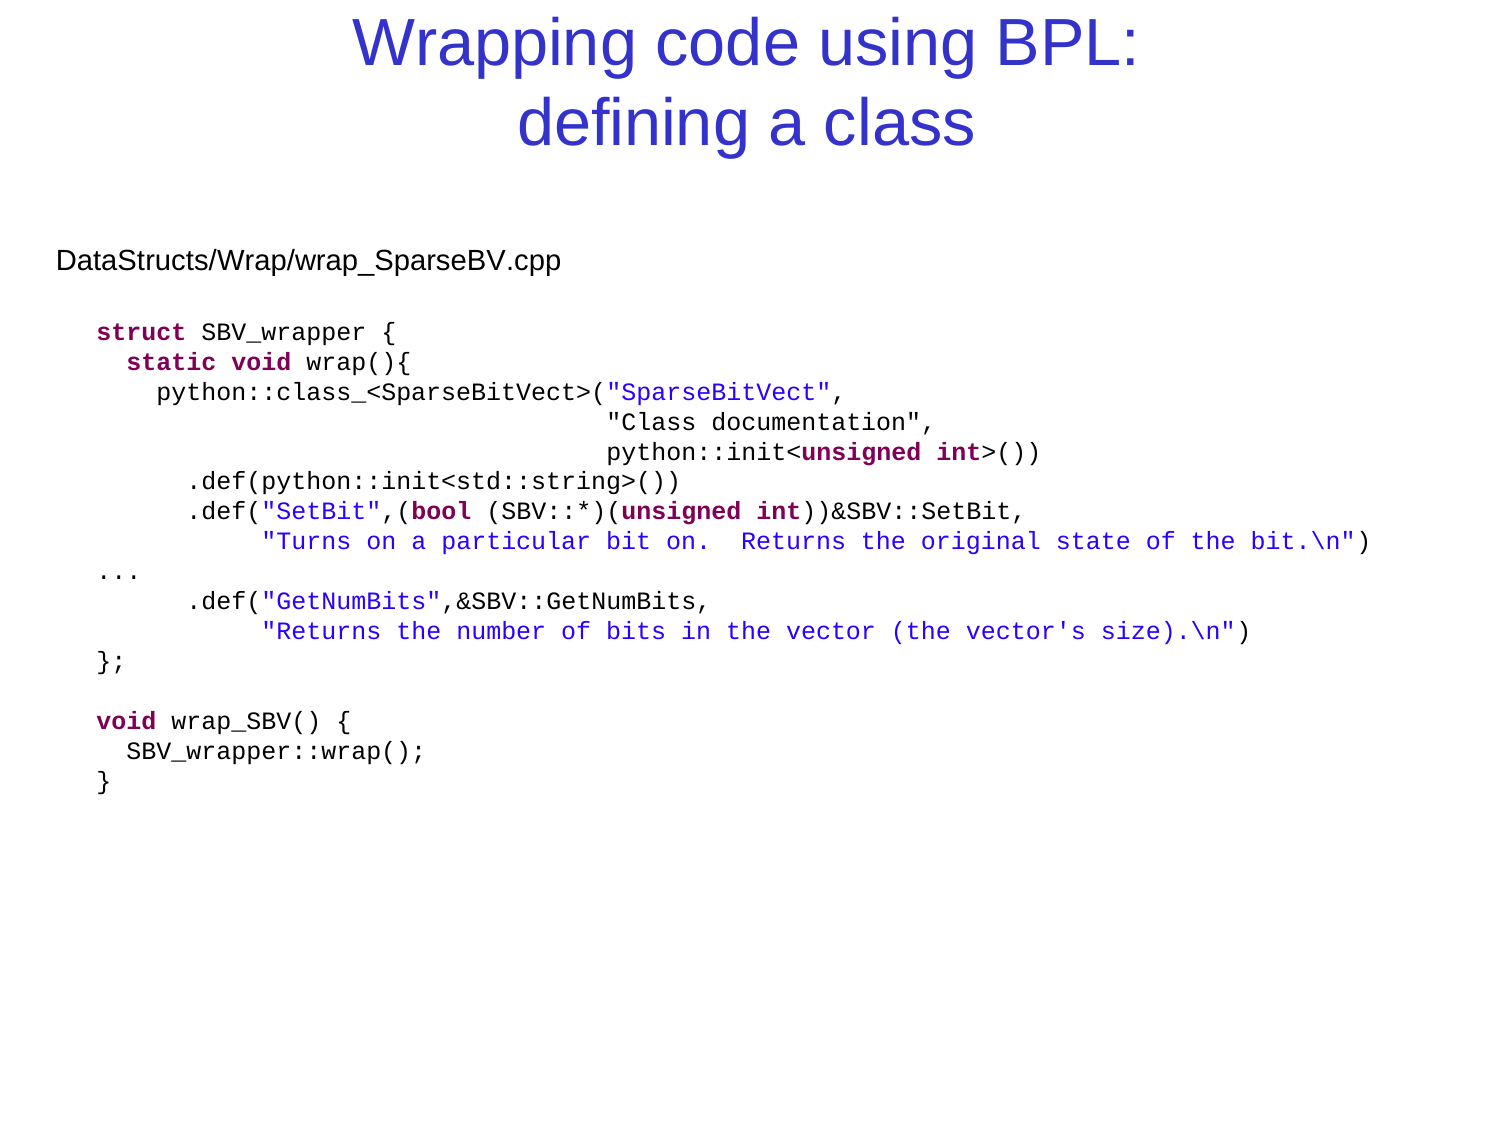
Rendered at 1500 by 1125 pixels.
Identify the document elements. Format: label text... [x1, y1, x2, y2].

title Wrapping code using BPL: defining a class [77, 0, 1416, 167]
text_box struct SBV_wrapper { static void wrap(){ python::class_<SparseBitVect>("SparseBitVect", "Class documentation", python::init<unsigned int>()) .def(python::init<std::string>()) .def("SetBit",(bool (SBV::*)(unsigned int))&SBV::SetBit, "Turns on a particular bit on. Returns the original state of the bit.\n") ... .def("GetNumBits",&SBV::GetNumBits, "Returns the number of bits in the vector (the vector's size).\n") }; void wrap_SBV() { SBV_wrapper::wrap(); } [81, 307, 1445, 803]
text_box DataStructs/Wrap/wrap_SparseBV.cpp [41, 233, 578, 284]
